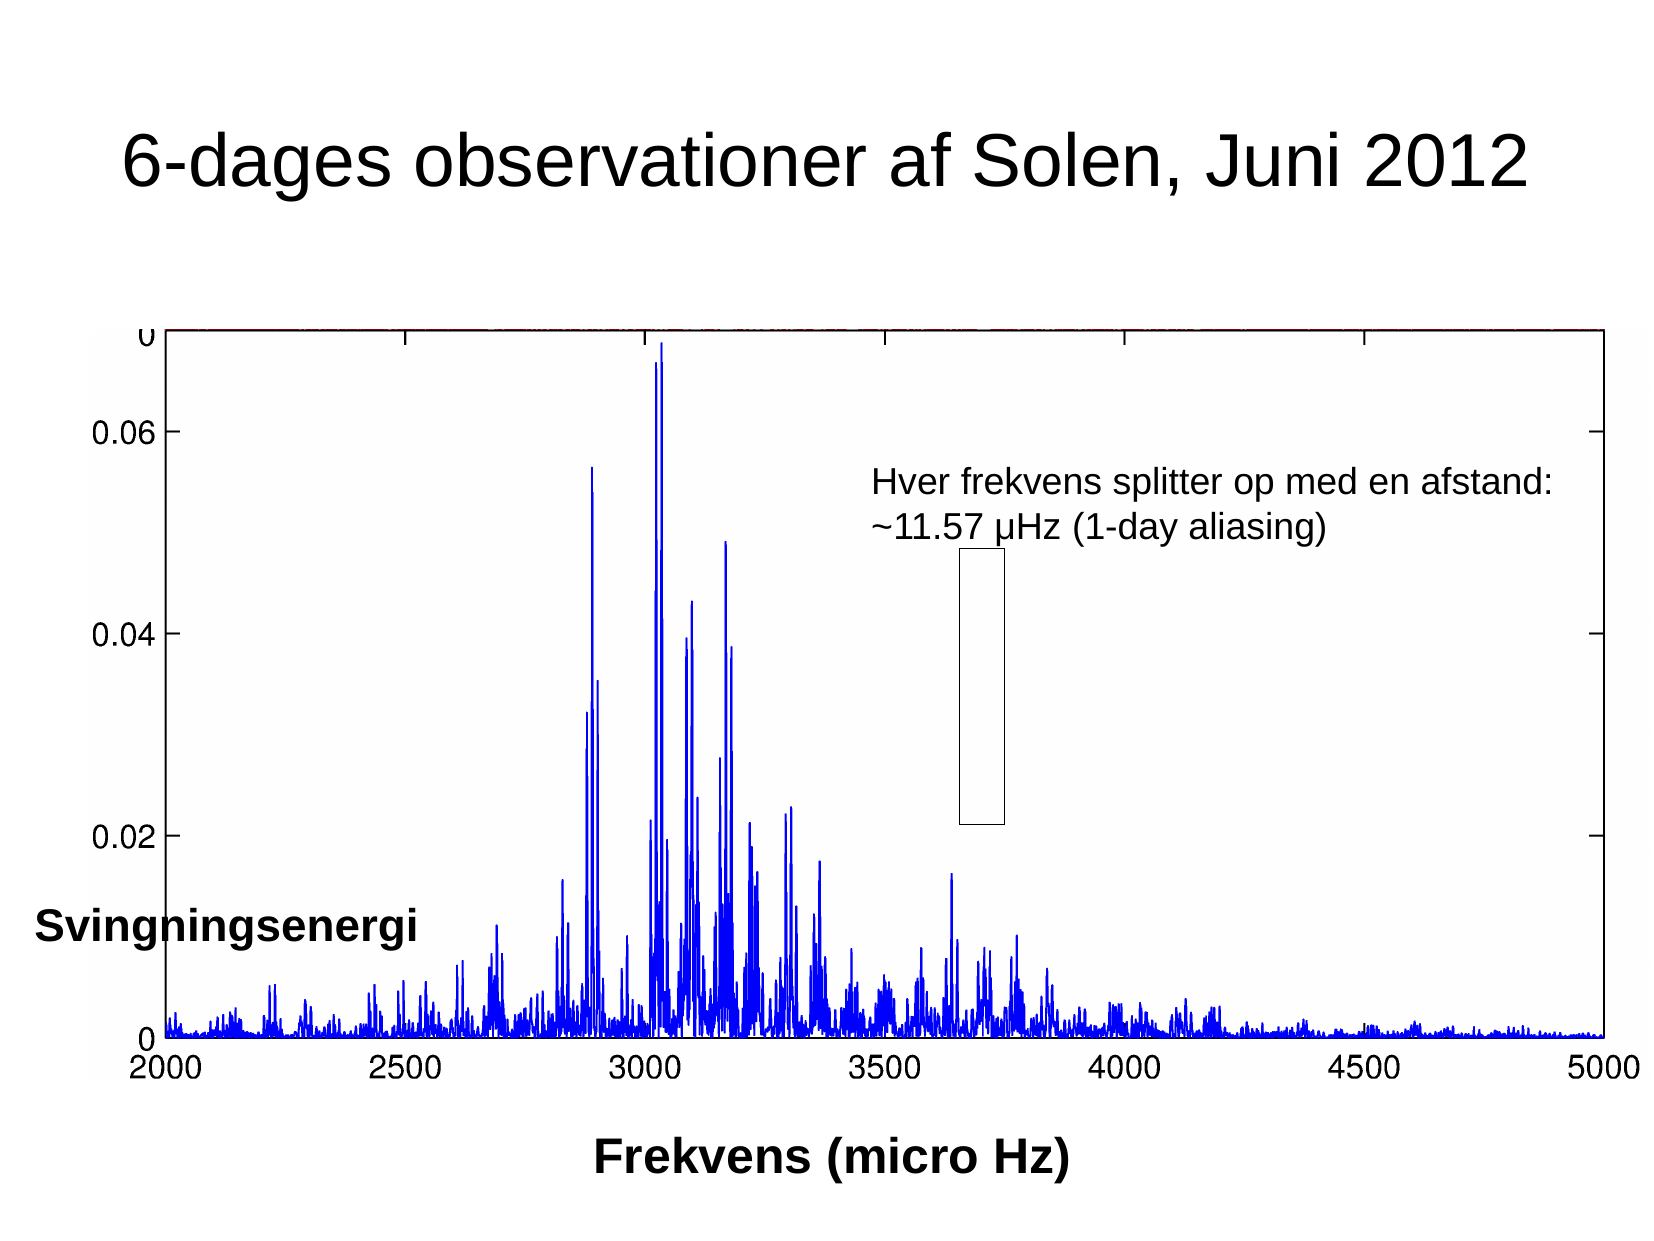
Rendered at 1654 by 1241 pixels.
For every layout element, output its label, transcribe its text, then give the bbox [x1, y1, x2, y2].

text_box Hver frekvens splitter op med en afstand: ~11.57 μHz (1-day aliasing) [856, 449, 1569, 549]
text_box 6-dages observationer af Solen, Juni 2012 [106, 104, 1547, 204]
picture [90, 329, 1653, 1080]
text_box Svingningsenergi [19, 887, 434, 954]
text_box Frekvens (micro Hz) [578, 1116, 1087, 1187]
